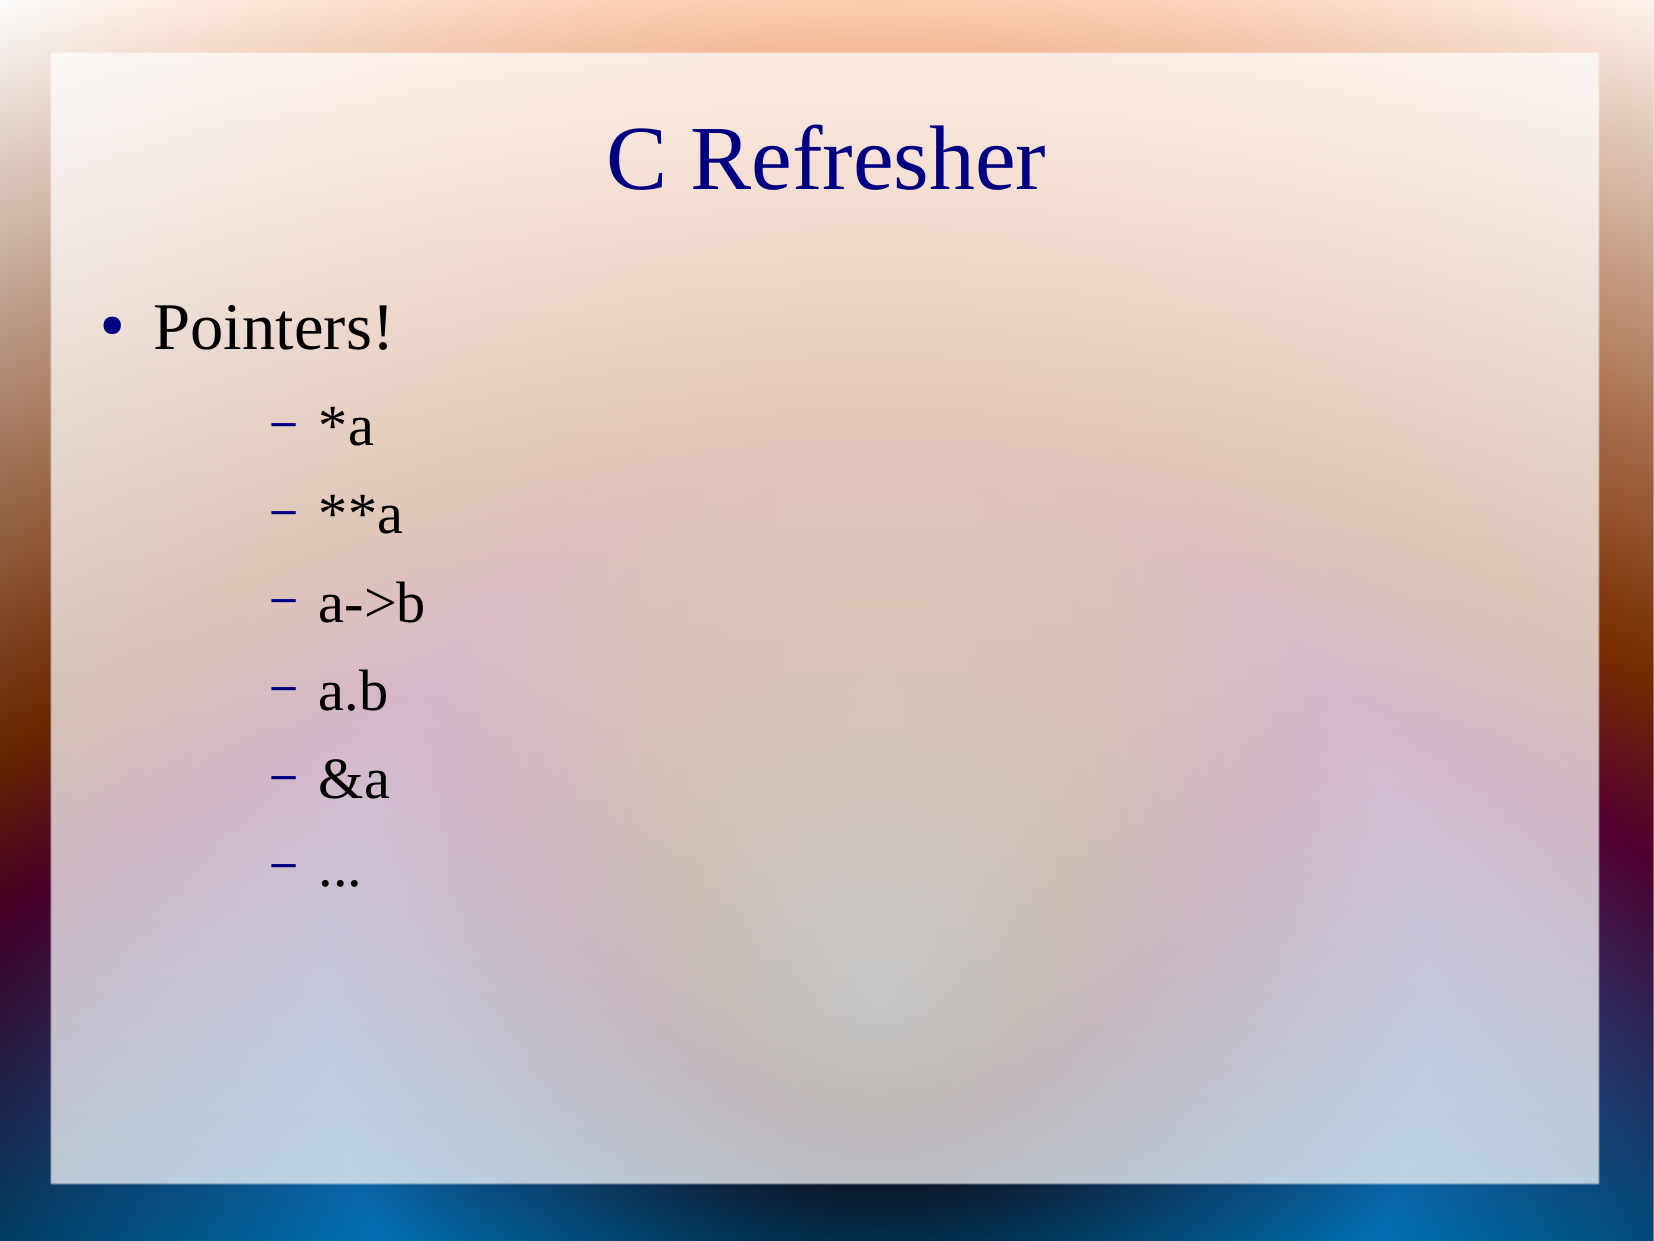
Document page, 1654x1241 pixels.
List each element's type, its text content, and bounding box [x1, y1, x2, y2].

picture [0, 0, 1654, 1241]
title C Refresher [82, 62, 1571, 256]
list Pointers! *a **a a->b a.b &a ... [82, 290, 1571, 1019]
